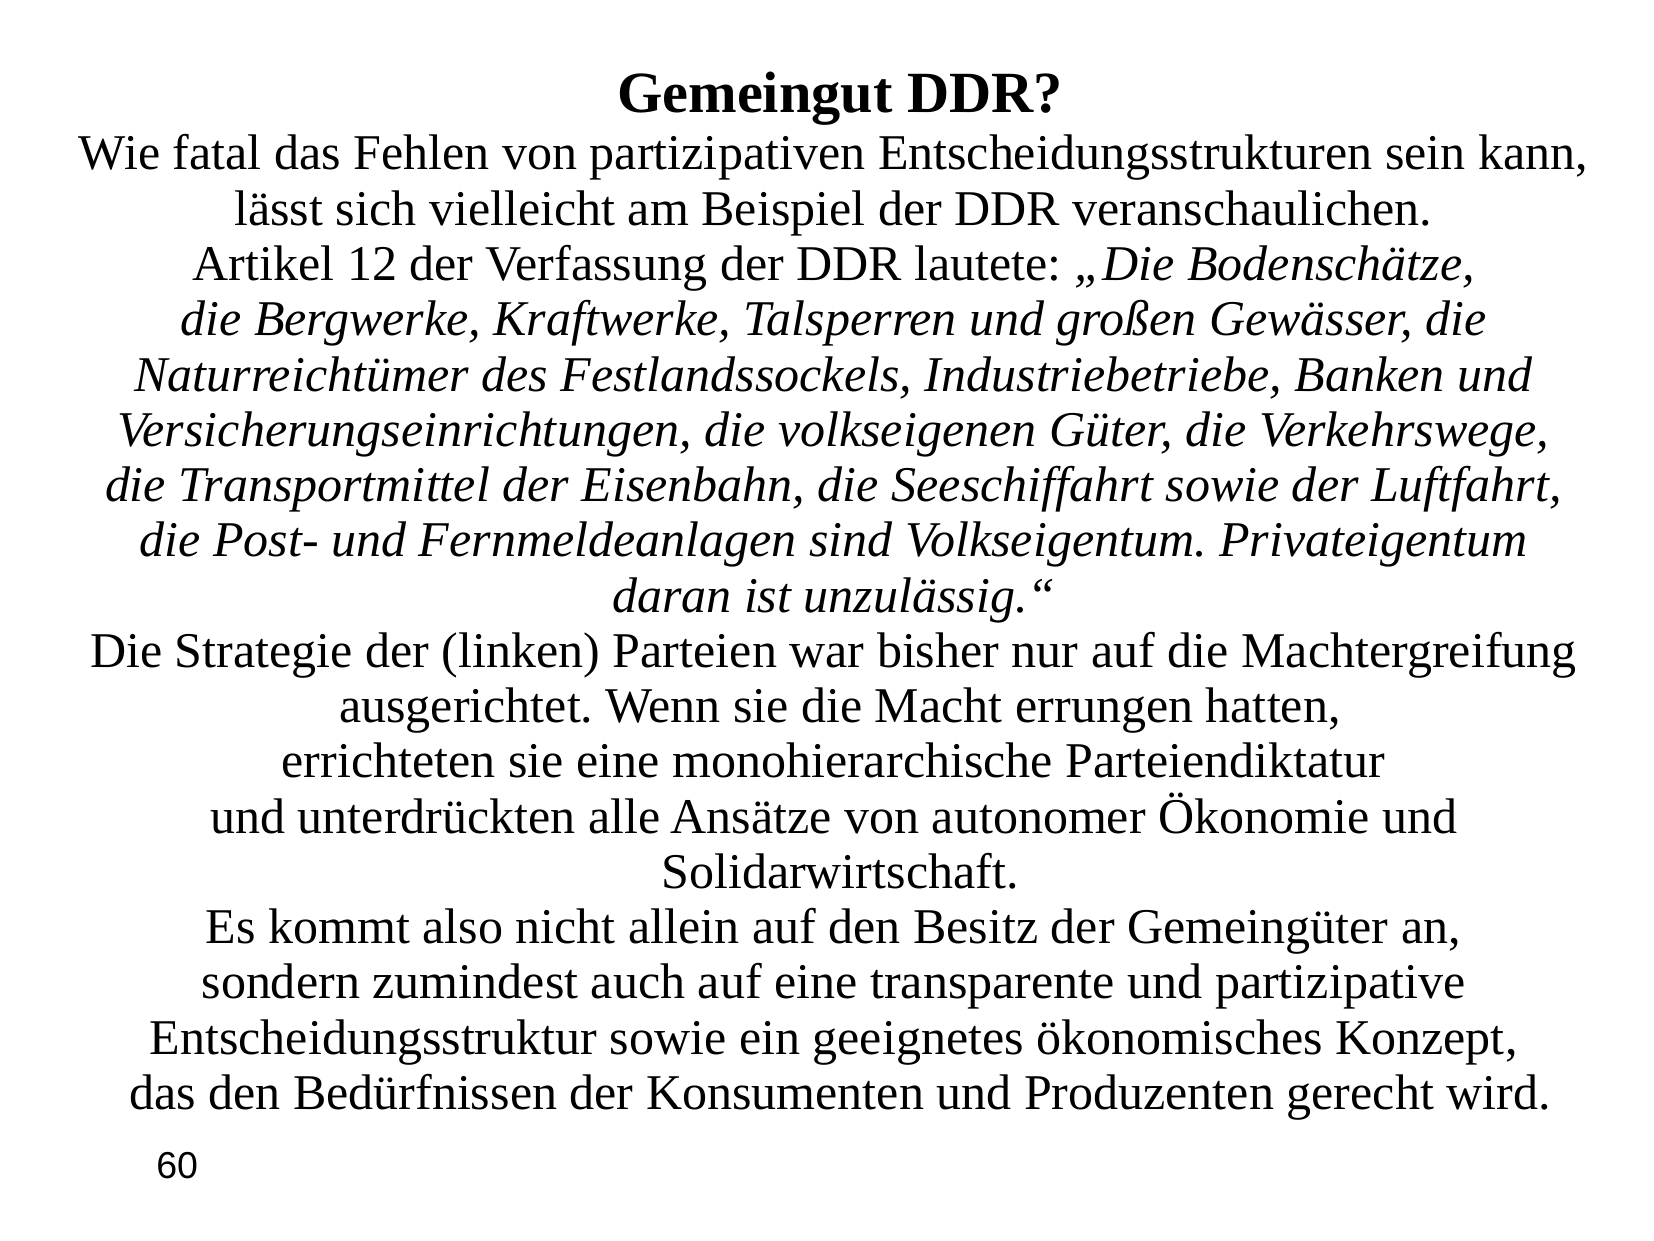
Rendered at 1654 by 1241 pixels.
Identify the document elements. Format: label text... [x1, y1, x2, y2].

text_box <Nummer> [141, 1137, 225, 1195]
text_box Gemeingut DDR? Wie fatal das Fehlen von partizipativen Entscheidungsstrukturen sein kann, lässt sich vielleicht am Beispiel der DDR veranschaulichen. Artikel 12 der Verfassung der DDR lautete: „Die Bodenschätze, die Bergwerke, Kraftwerke, Talsperren und großen Gewässer, die Naturreichtümer des Festlandssockels, Industriebetriebe, Banken und Versicherungseinrichtungen, die volkseigenen Güter, die Verkehrswege, die Transportmittel der Eisenbahn, die Seeschiffahrt sowie der Luftfahrt, die Post- und Fernmeldeanlagen sind Volkseigentum. Privateigentum daran ist unzulässig.“ Die Strategie der (linken) Parteien war bisher nur auf die Machtergreifung ausgerichtet. Wenn sie die Macht errungen hatten, errichteten sie eine monohierarchische Parteiendiktatur und unterdrückten alle Ansätze von autonomer Ökonomie und Solidarwirtschaft. Es kommt also nicht allein auf den Besitz der Gemeingüter an, sondern zumindest auch auf eine transparente und partizipative Entscheidungsstruktur sowie ein geeignetes ökonomisches Konzept, das den Bedürfnissen der Konsumenten und Produzenten gerecht wird. [64, 53, 1617, 1128]
